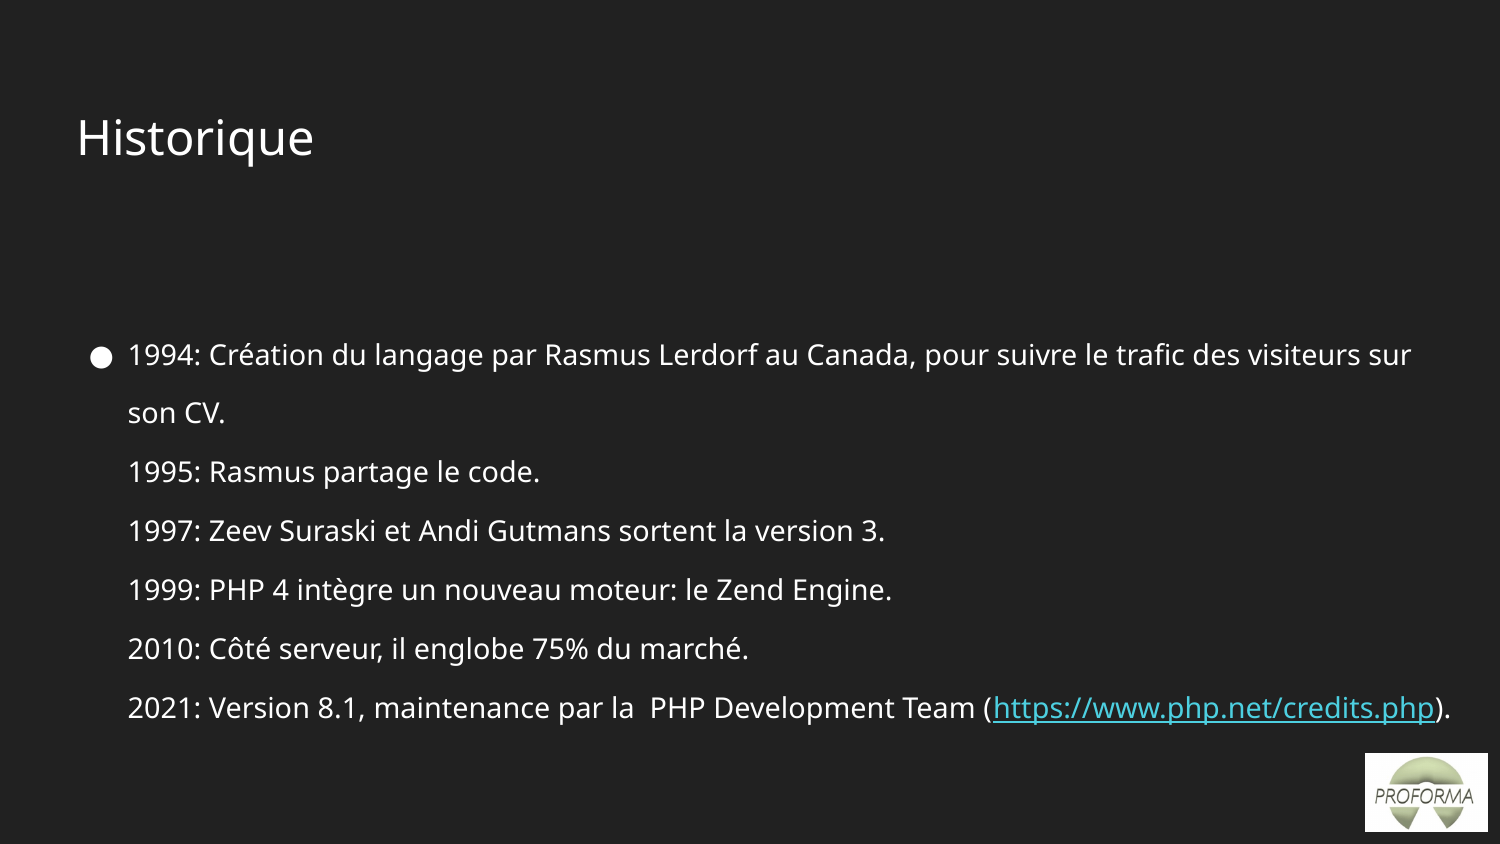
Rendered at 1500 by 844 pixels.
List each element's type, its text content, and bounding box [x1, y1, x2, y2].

picture [1365, 753, 1488, 832]
title 1994: Création du langage par Rasmus Lerdorf au Canada, pour suivre le trafic des visiteurs sur son CV. 1995: Rasmus partage le code. 1997: Zeev Suraski et Andi Gutmans sortent la version 3. 1999: PHP 4 intègre un nouveau moteur: le Zend Engine. 2010: Côté serveur, il englobe 75% du marché. 2021: Version 8.1, maintenance par la PHP Development Team (https://www.php.net/credits.php). [61, 261, 1467, 742]
title Historique [61, 88, 468, 185]
